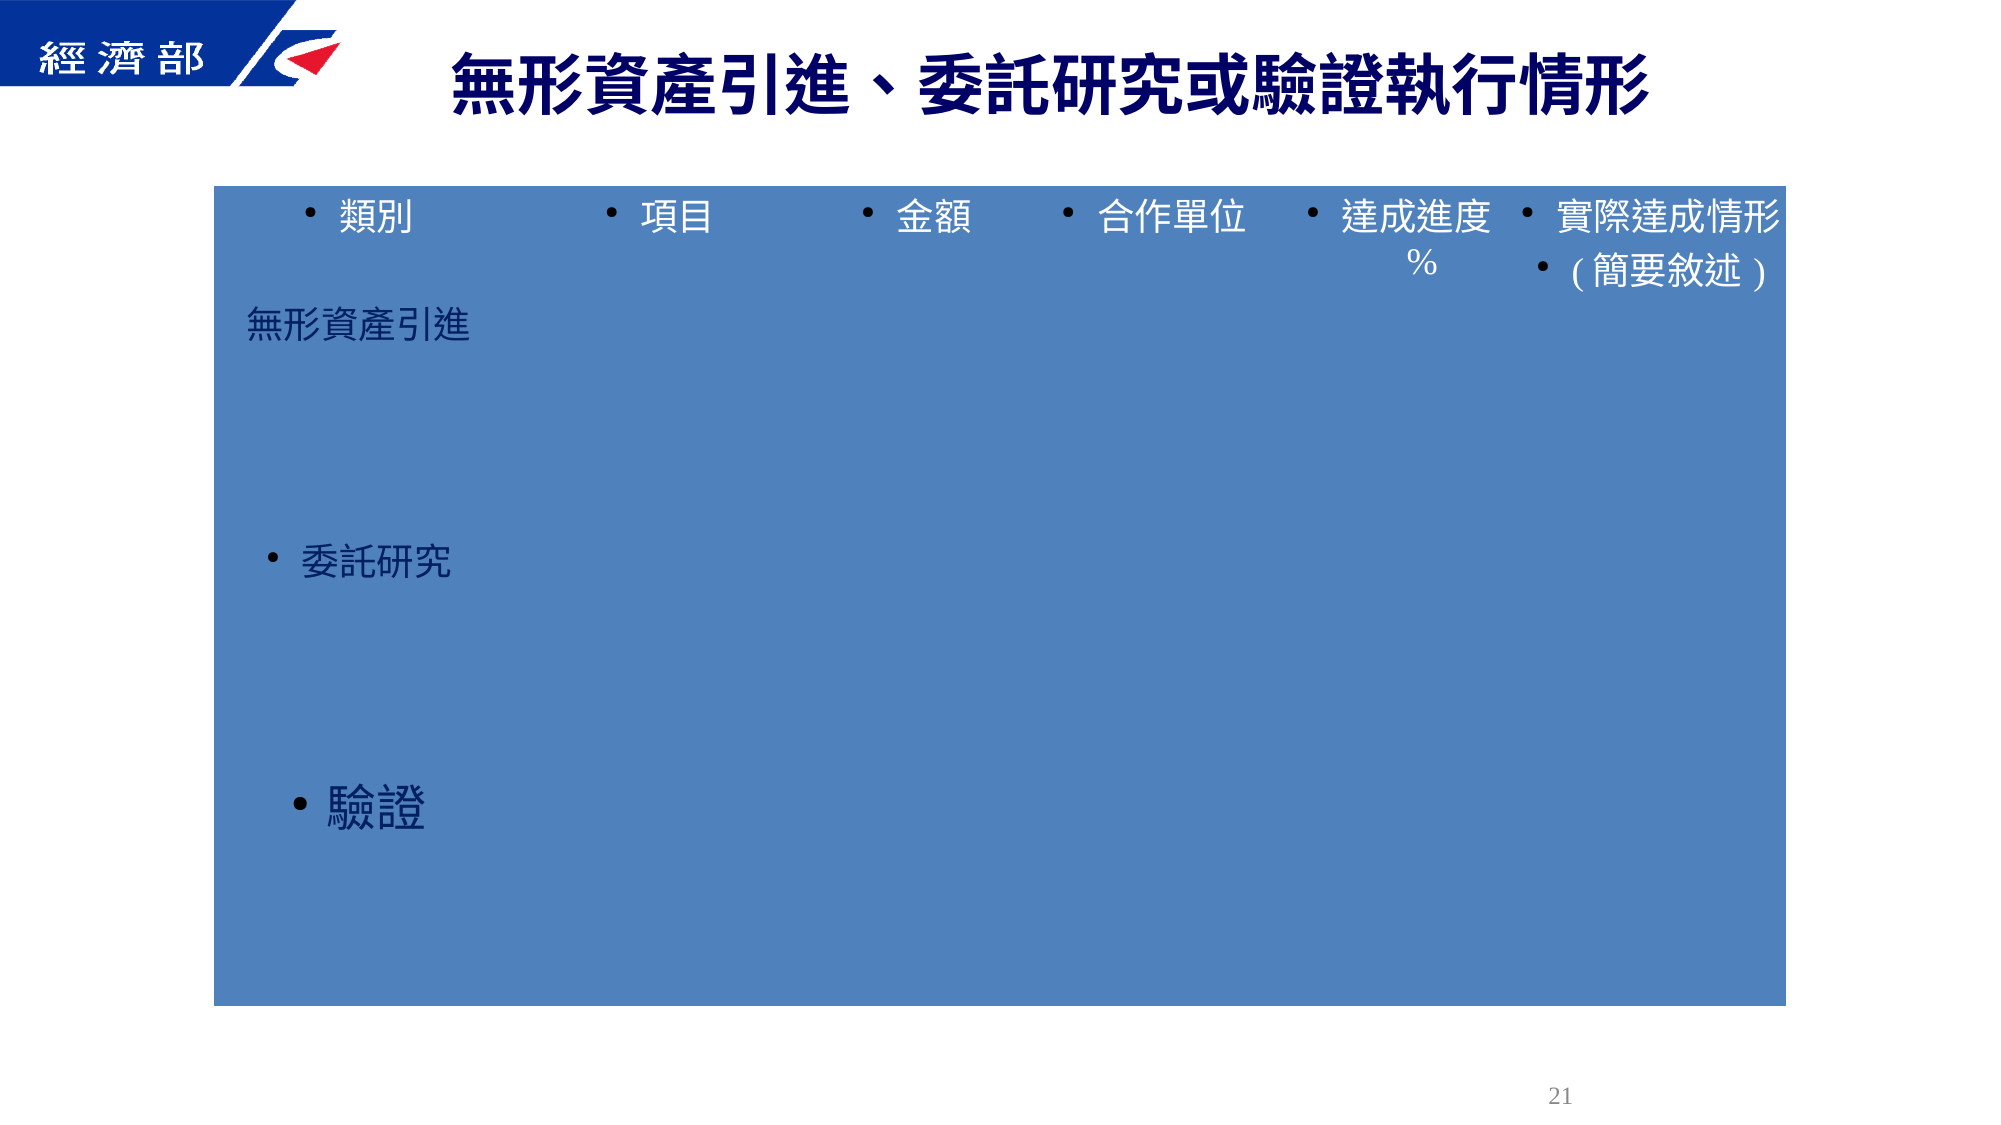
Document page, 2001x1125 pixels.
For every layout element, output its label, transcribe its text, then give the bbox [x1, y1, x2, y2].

text_box 無形資產引進、委託研究或驗證執行情形 [151, 23, 1952, 143]
table_cell [1516, 413, 1786, 532]
table_cell [214, 887, 504, 1006]
table_cell [504, 532, 817, 650]
table_header 合作單位 [1016, 186, 1292, 295]
table_cell [214, 413, 504, 532]
table_cell 無形資產引進 [214, 295, 504, 413]
table_cell 委託研究 [214, 532, 504, 650]
table_cell [817, 887, 1016, 1006]
table_cell [1016, 650, 1292, 769]
table_cell [504, 650, 817, 769]
table_cell [817, 295, 1016, 413]
table_cell [1016, 413, 1292, 532]
table_cell [1292, 650, 1516, 769]
table_cell [1292, 532, 1516, 650]
table_cell [1292, 413, 1516, 532]
table_header 項目 [504, 186, 817, 295]
table_header 達成進度% [1292, 186, 1516, 295]
table_cell [1016, 532, 1292, 650]
table_cell [1292, 769, 1516, 887]
table_cell [1516, 532, 1786, 650]
table_header 金額 [817, 186, 1016, 295]
table_cell [1016, 887, 1292, 1006]
table_cell [817, 413, 1016, 532]
table_cell [504, 295, 817, 413]
text_box 20 [1533, 1065, 2000, 1125]
table_cell [817, 769, 1016, 887]
table_cell [504, 413, 817, 532]
table_cell [1292, 887, 1516, 1006]
table_cell [1516, 295, 1786, 413]
table_cell [504, 887, 817, 1006]
table_cell [817, 650, 1016, 769]
table_cell [504, 769, 817, 887]
table_cell [214, 650, 504, 769]
table_cell [1516, 769, 1786, 887]
table_cell 驗證 [214, 769, 504, 887]
table_cell [1516, 650, 1786, 769]
table_cell [1016, 769, 1292, 887]
table_header 實際達成情形 (簡要敘述) [1516, 186, 1786, 295]
table_cell [1016, 295, 1292, 413]
table_header 類別 [214, 186, 504, 295]
table_cell [817, 532, 1016, 650]
table_cell [1292, 295, 1516, 413]
table_cell [1516, 887, 1786, 1006]
